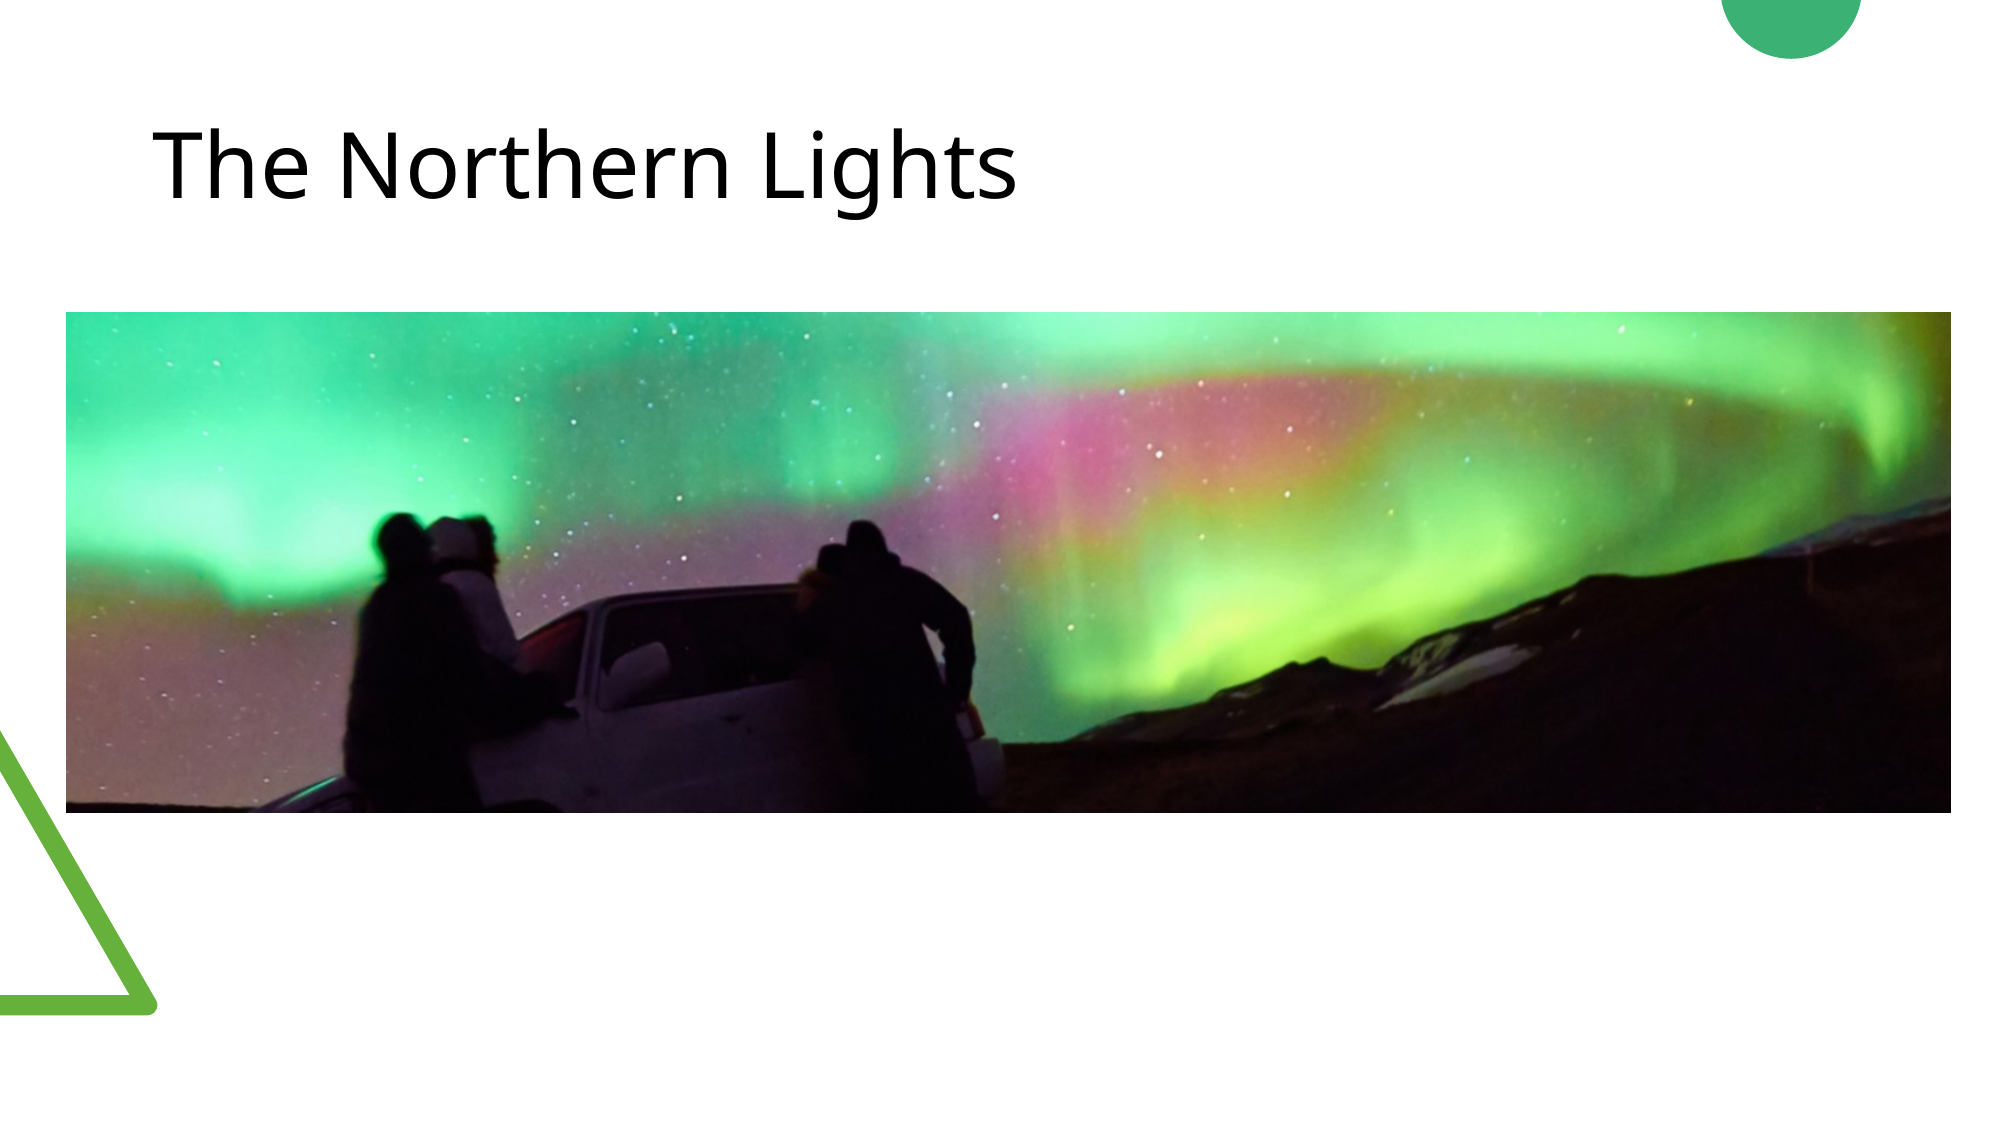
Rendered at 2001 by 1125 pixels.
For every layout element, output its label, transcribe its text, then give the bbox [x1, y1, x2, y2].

picture [66, 312, 1951, 813]
title The Northern Lights [137, 59, 1863, 278]
